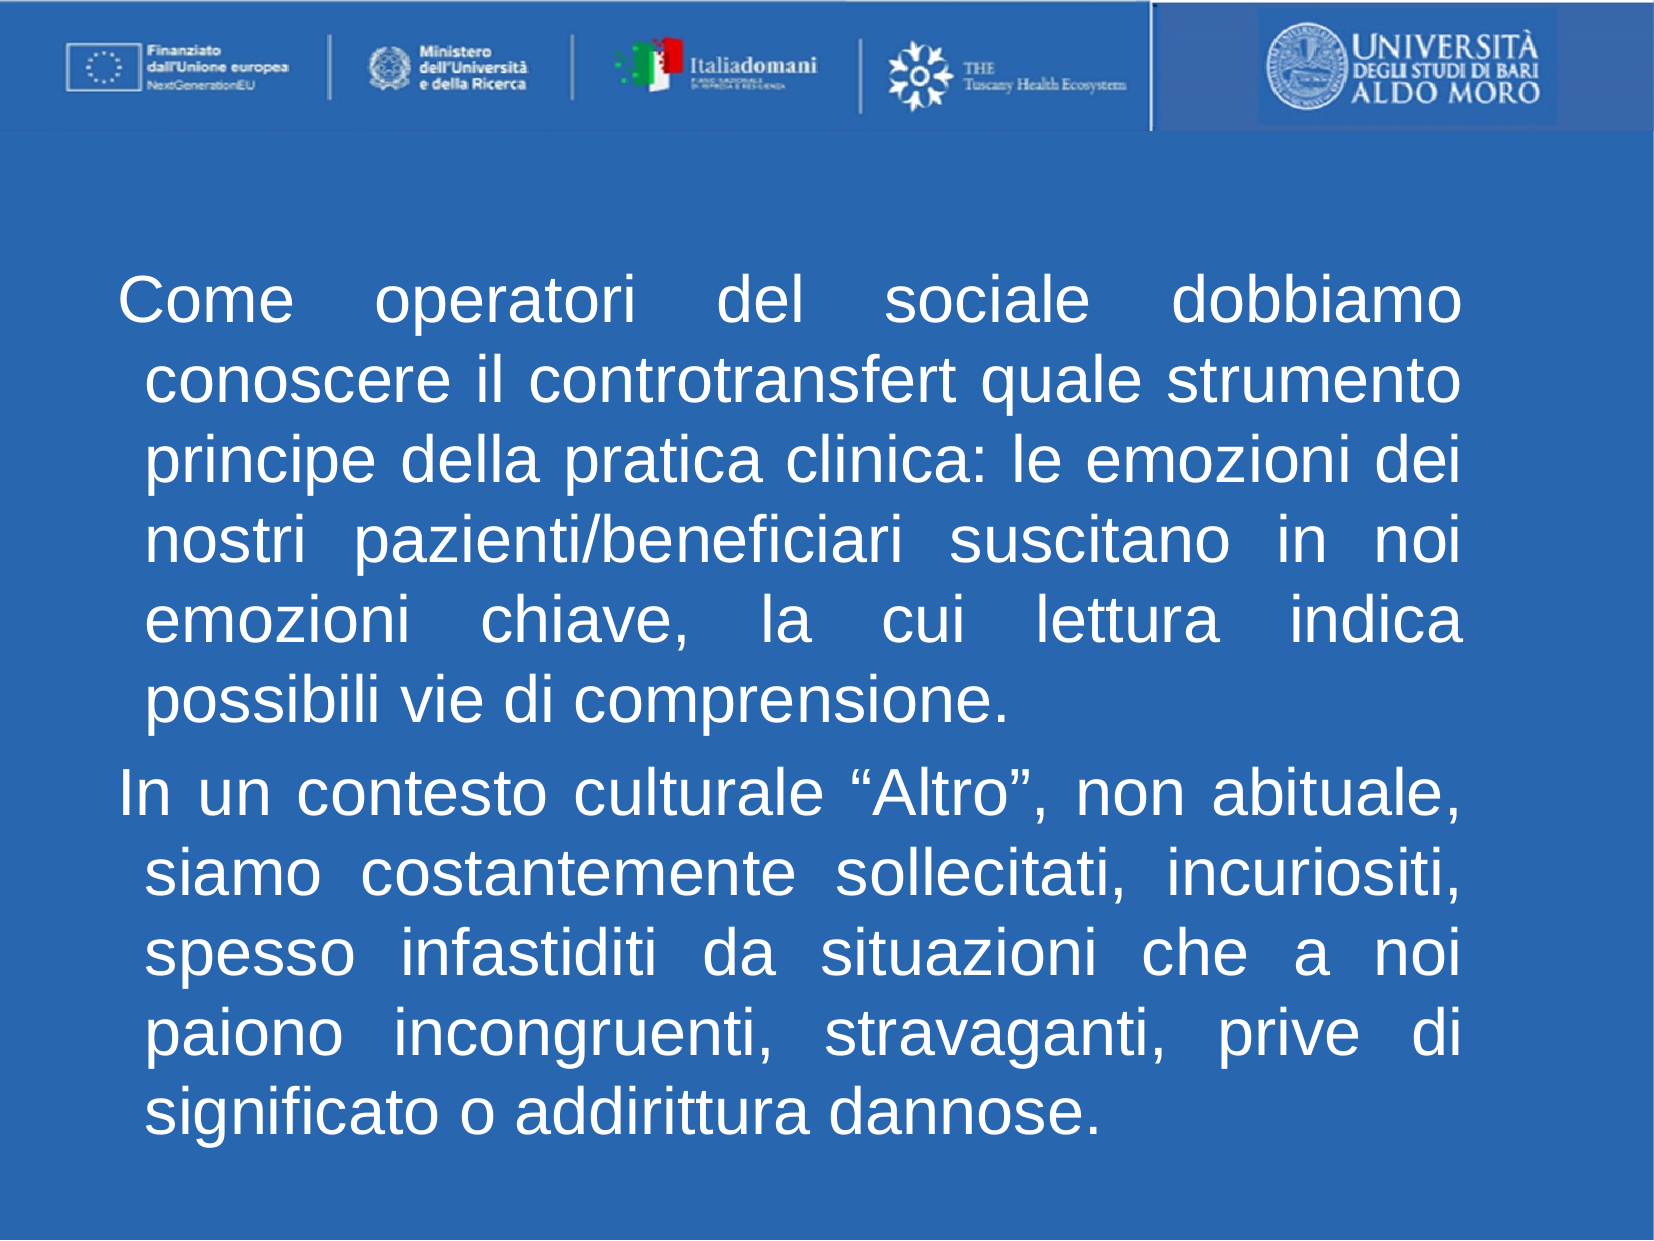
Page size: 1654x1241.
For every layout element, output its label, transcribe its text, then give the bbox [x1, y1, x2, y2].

subtitle Come operatori del sociale dobbiamo conoscere il controtransfert quale strumento principe della pratica clinica: le emozioni dei nostri pazienti/beneficiari suscitano in noi emozioni chiave, la cui lettura indica possibili vie di comprensione. In un contesto culturale “Altro”, non abituale, siamo costantemente sollecitati, incuriositi, spesso infastiditi da situazioni che a noi paiono incongruenti, stravaganti, prive di significato o addirittura dannose. [101, 248, 1479, 992]
picture [0, 0, 1654, 132]
